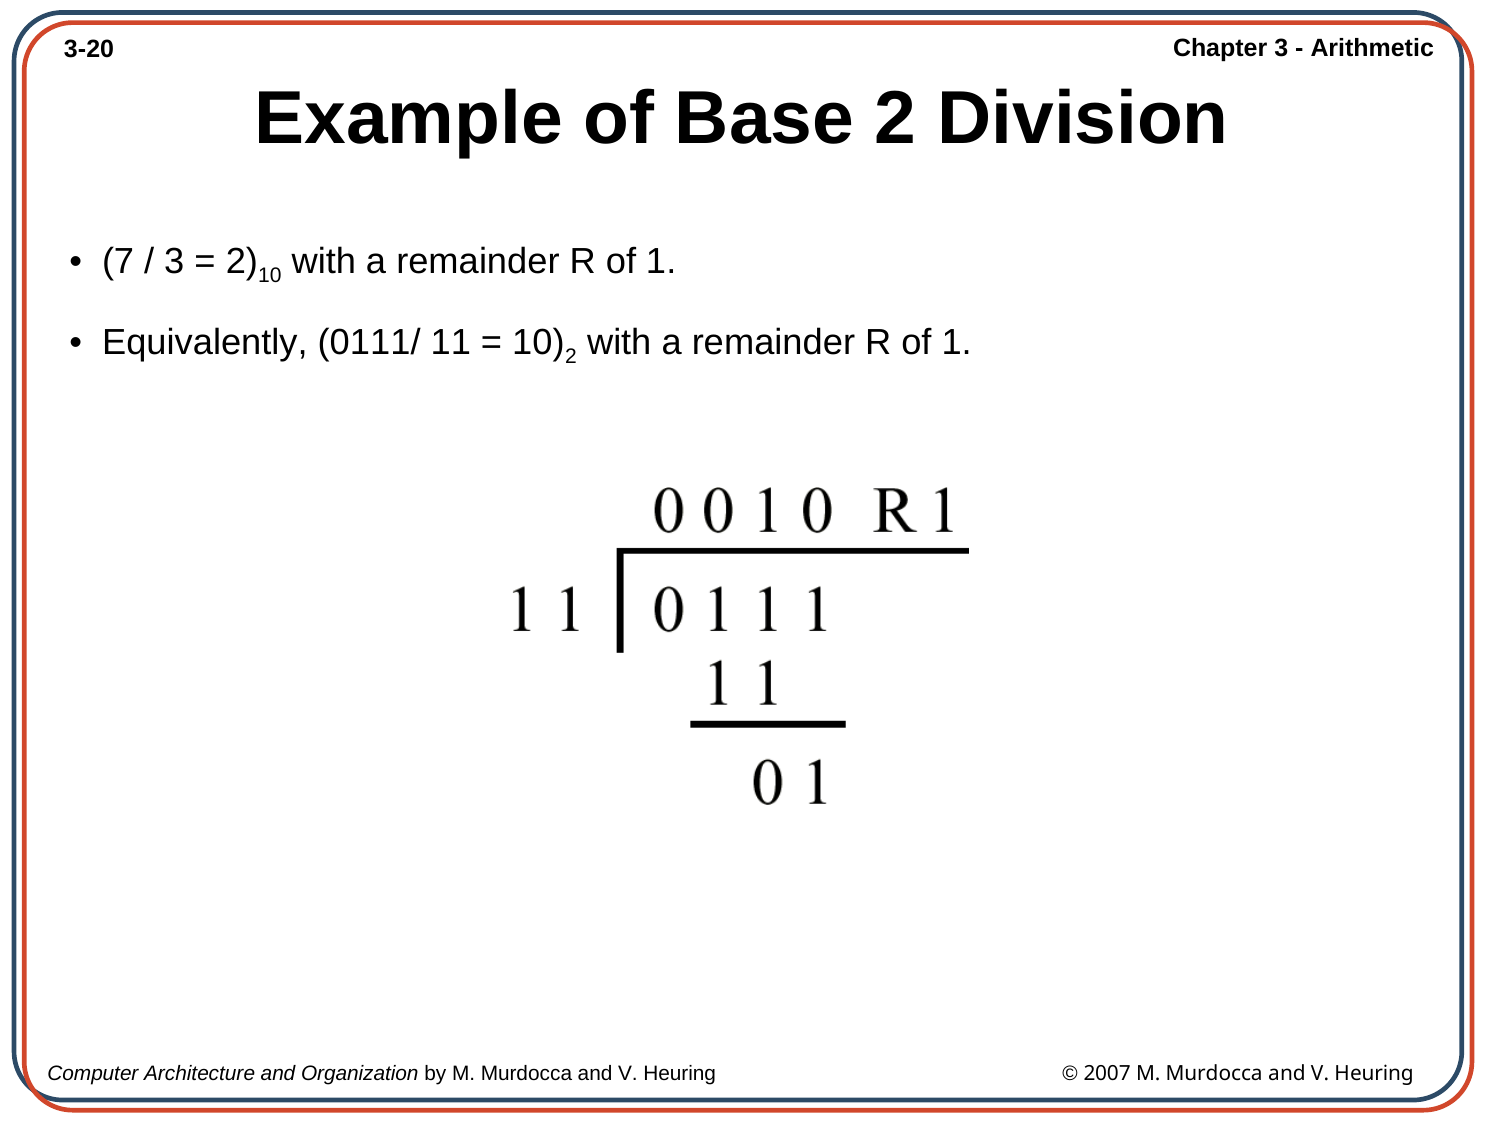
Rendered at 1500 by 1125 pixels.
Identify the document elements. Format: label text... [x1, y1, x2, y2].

title Example of Base 2 Division [37, 75, 1447, 163]
text_box • (7 / 3 = 2)10 with a remainder R of 1. • Equivalently, (0111/ 11 = 10)2 with a remainder R of 1. [37, 224, 1438, 376]
picture [512, 487, 969, 805]
